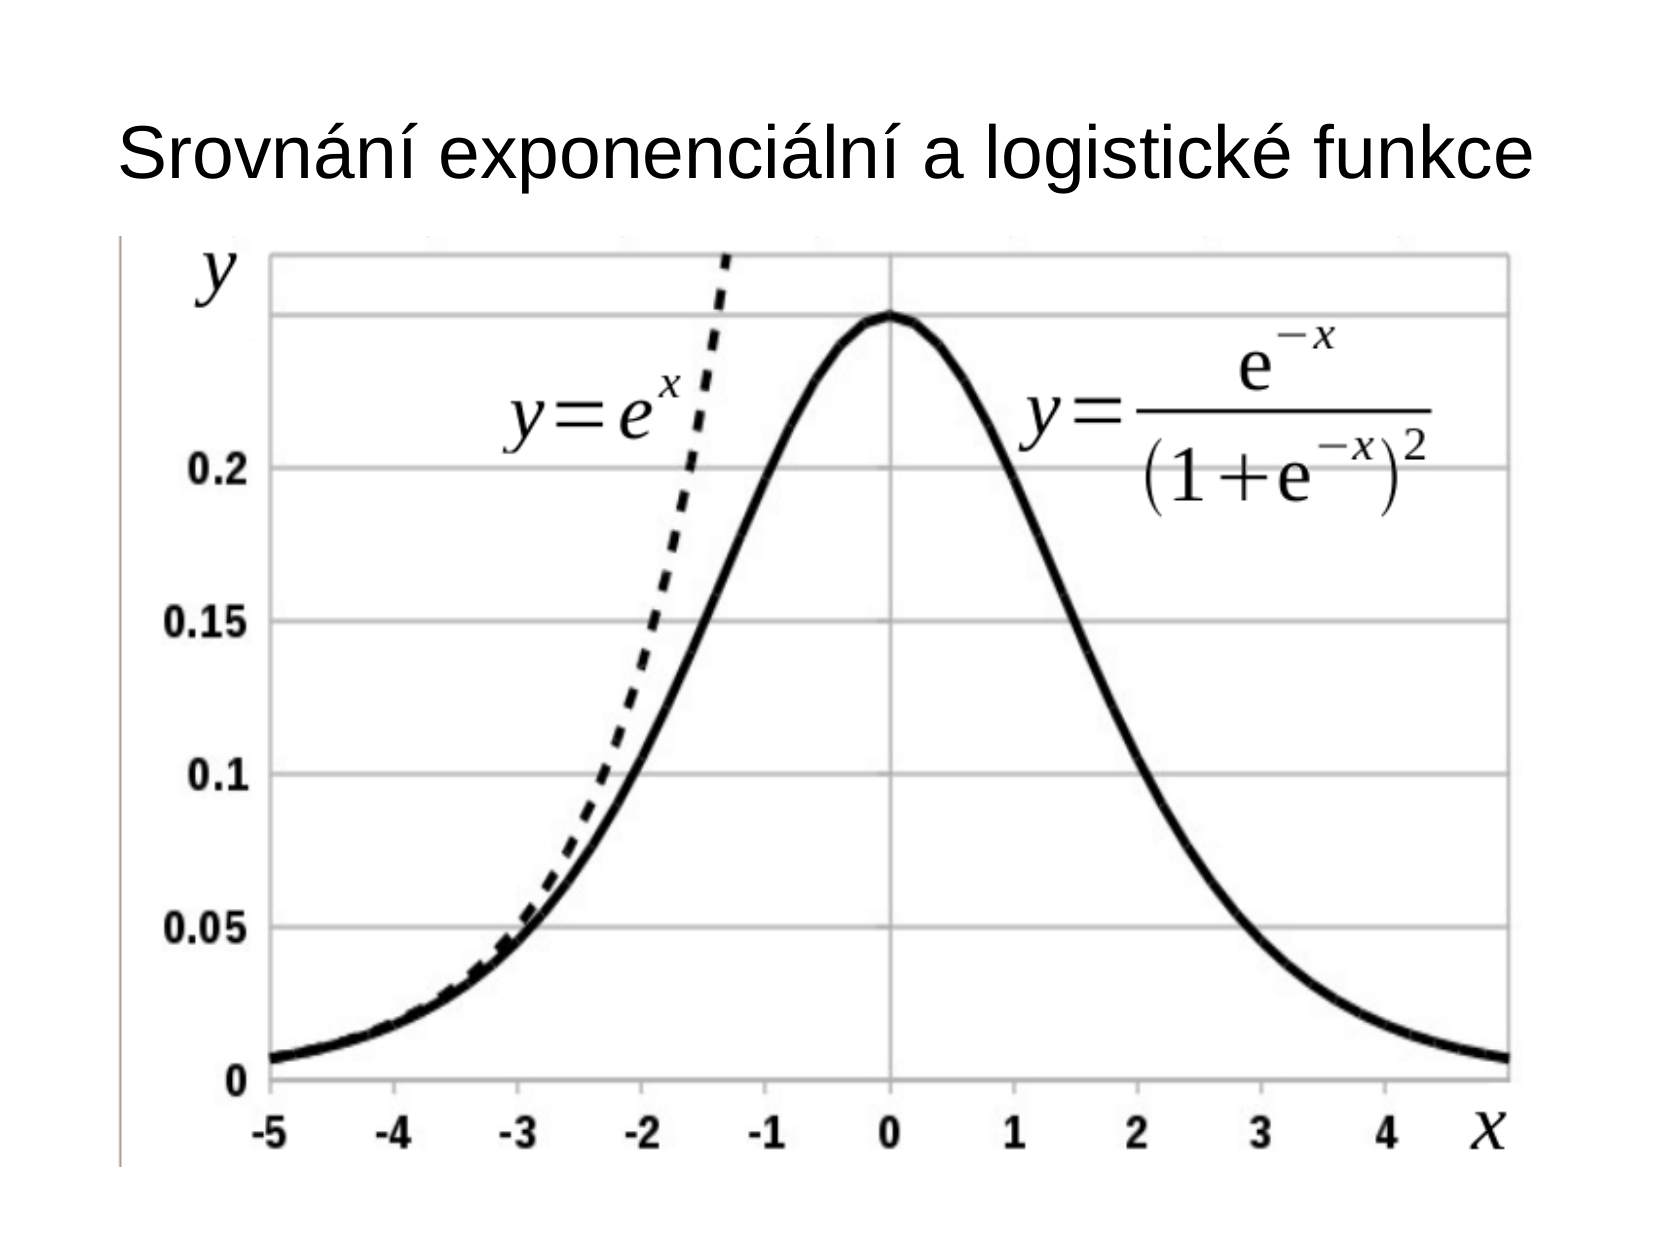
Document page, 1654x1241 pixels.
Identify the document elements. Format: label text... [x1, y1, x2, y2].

picture [118, 236, 1536, 1167]
title Srovnání exponenciální a logistické funkce [82, 56, 1571, 250]
